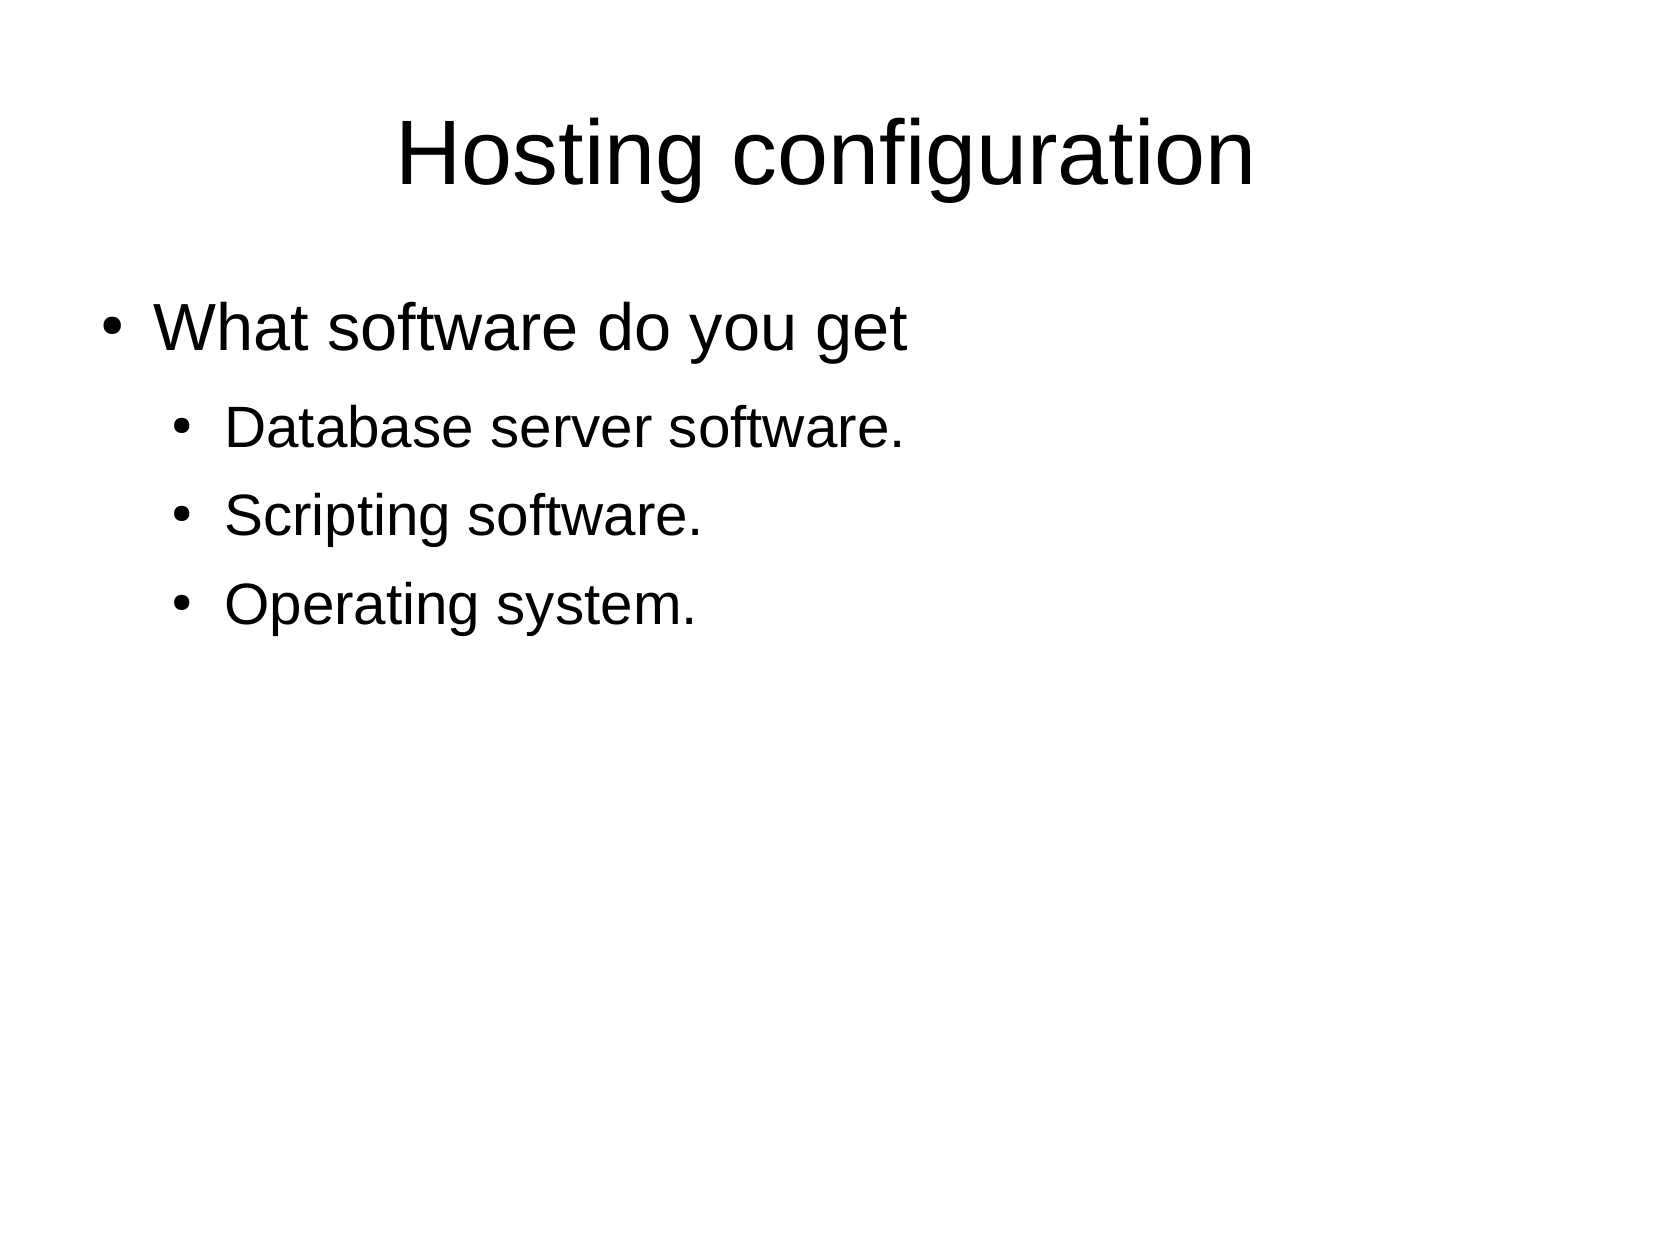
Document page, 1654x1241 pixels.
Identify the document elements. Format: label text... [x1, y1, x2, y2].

title Hosting configuration [82, 56, 1571, 250]
list What software do you get Database server software. Scripting software. Operating system. [82, 290, 1571, 1109]
